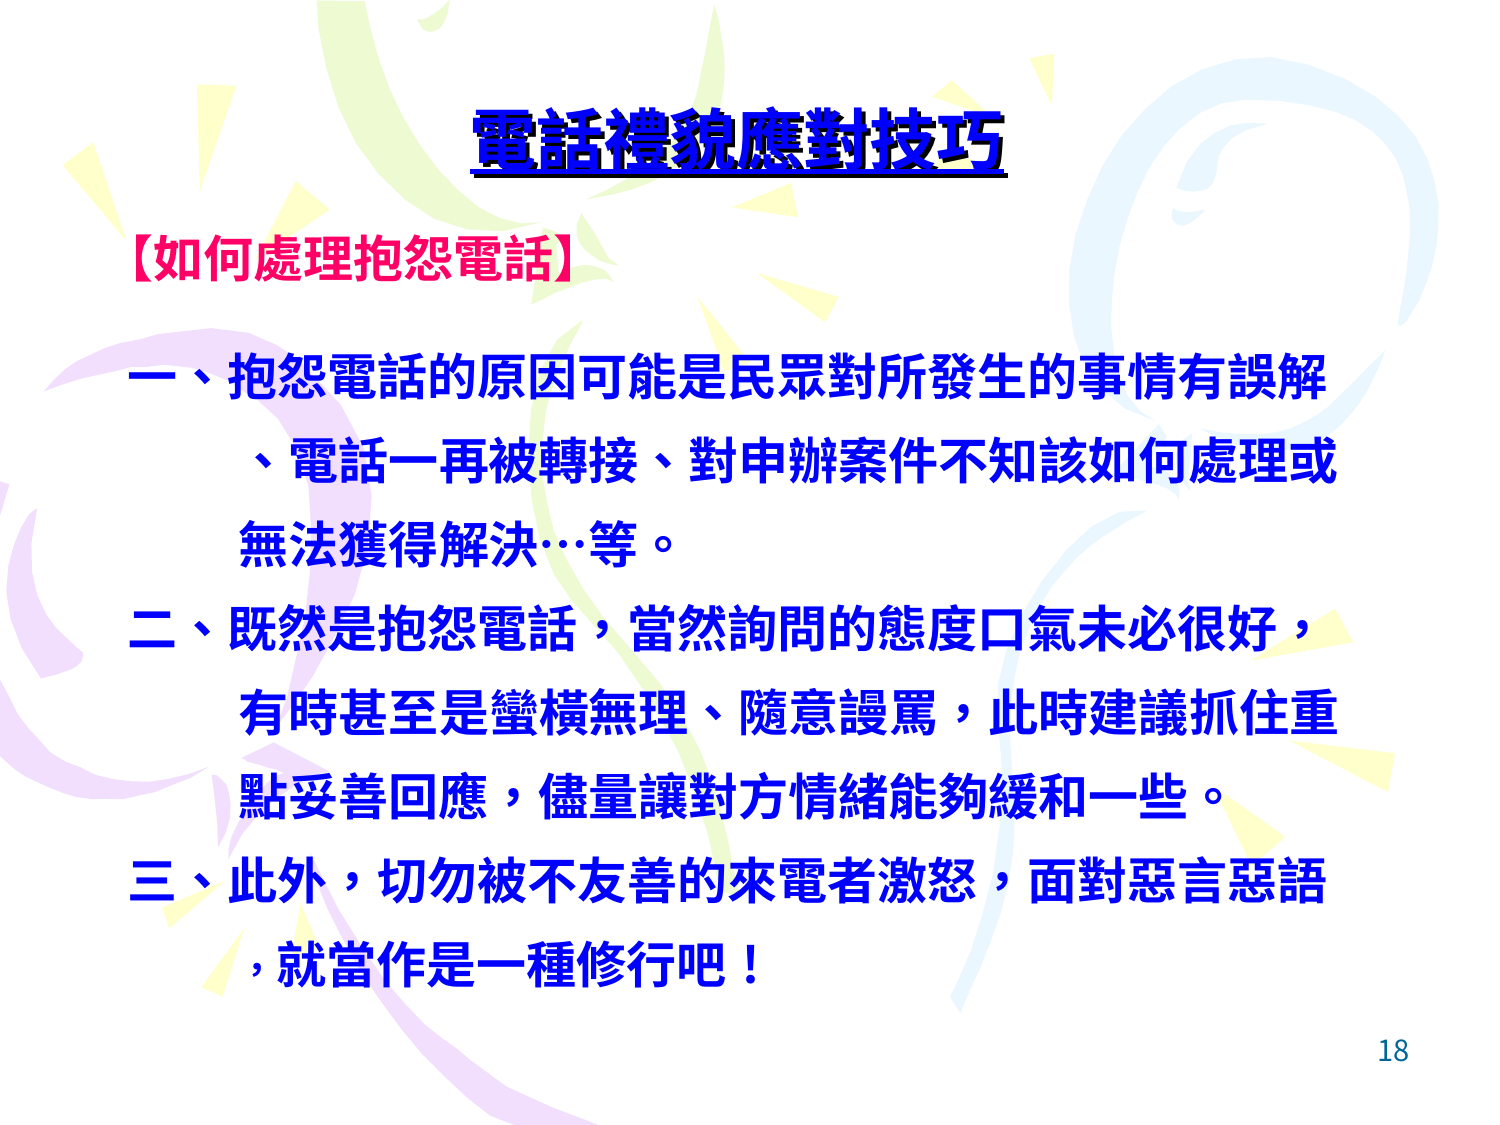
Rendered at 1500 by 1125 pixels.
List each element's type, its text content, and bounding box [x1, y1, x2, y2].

text_box 電話禮貌應對技巧 [454, 90, 1019, 186]
text_box 一、抱怨電話的原因可能是民眾對所發生的事情有誤解 、電話一再被轉接、對申辦案件不知該如何處理或 無法獲得解決…等。 二、既然是抱怨電話，當然詢問的態度口氣未必很好， 有時甚至是蠻橫無理、隨意謾罵，此時建議抓住重 點妥善回應，儘量讓對方情緒能夠緩和一些。 三、此外，切勿被不友善的來電者激怒，面對惡言惡語 ，就當作是一種修行吧! [112, 313, 1377, 1001]
text_box 【如何處理抱怨電話】 [88, 219, 619, 296]
